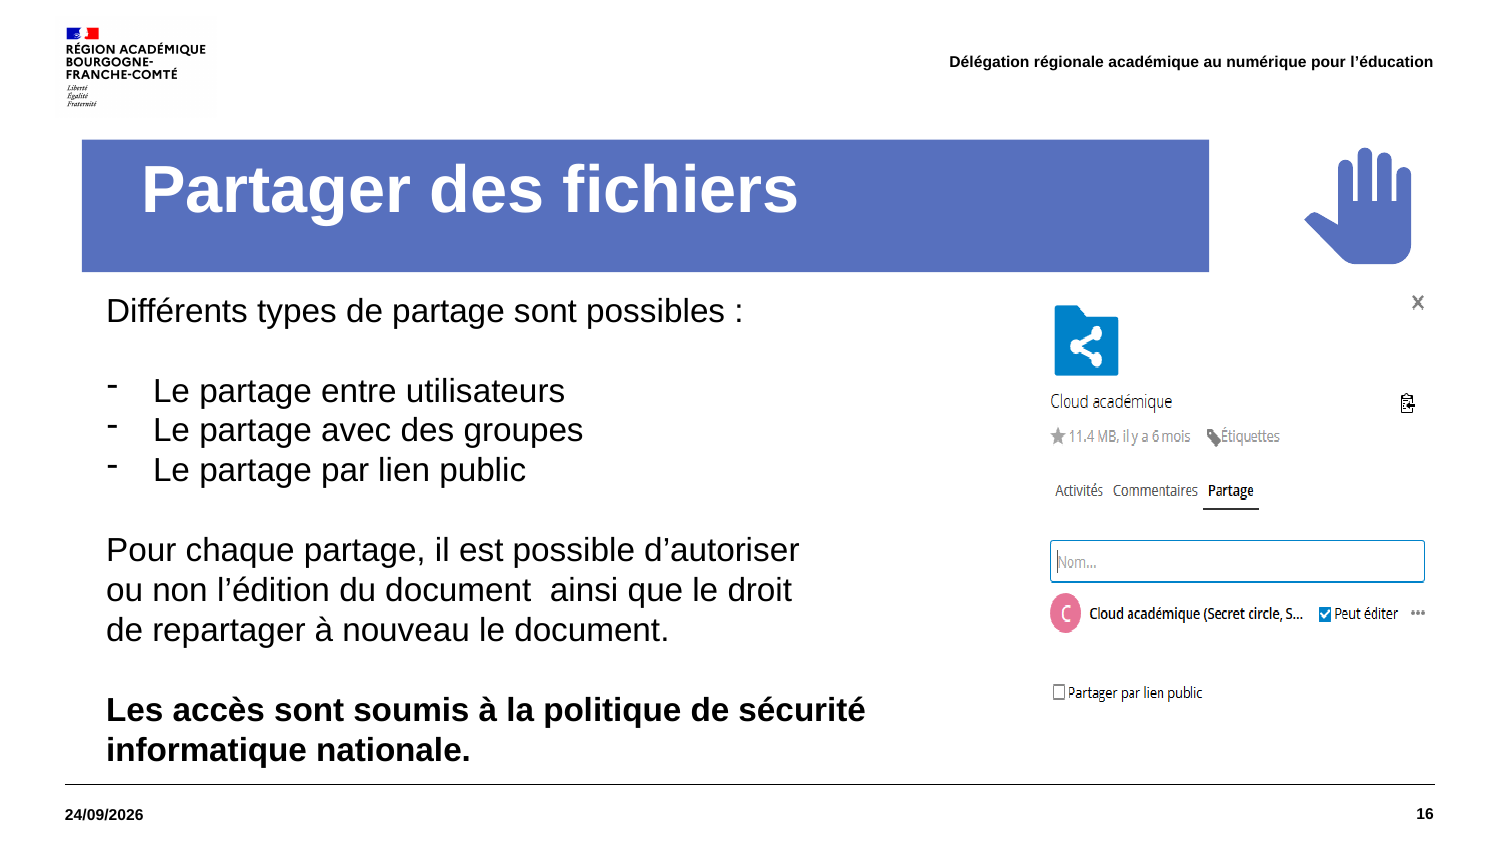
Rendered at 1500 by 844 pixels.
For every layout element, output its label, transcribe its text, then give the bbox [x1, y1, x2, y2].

picture [55, 16, 217, 118]
text_box 08/06/2021 [64, 786, 244, 843]
picture [1039, 280, 1434, 729]
text_box [1304, 147, 1412, 265]
text_box Partager des fichiers [81, 139, 1210, 273]
text_box Différents types de partage sont possibles : Le partage entre utilisateurs Le partage avec des groupes Le partage par lien public Pour chaque partage, il est possible d’autoriser ou non l’édition du document ainsi que le droit de repartager à nouveau le document. Les accès sont soumis à la politique de sécurité informatique nationale. [106, 336, 1039, 840]
text_box Délégation régionale académique au numérique pour l’éducation [470, 32, 1434, 90]
text_box <numéro> [1213, 784, 1434, 843]
